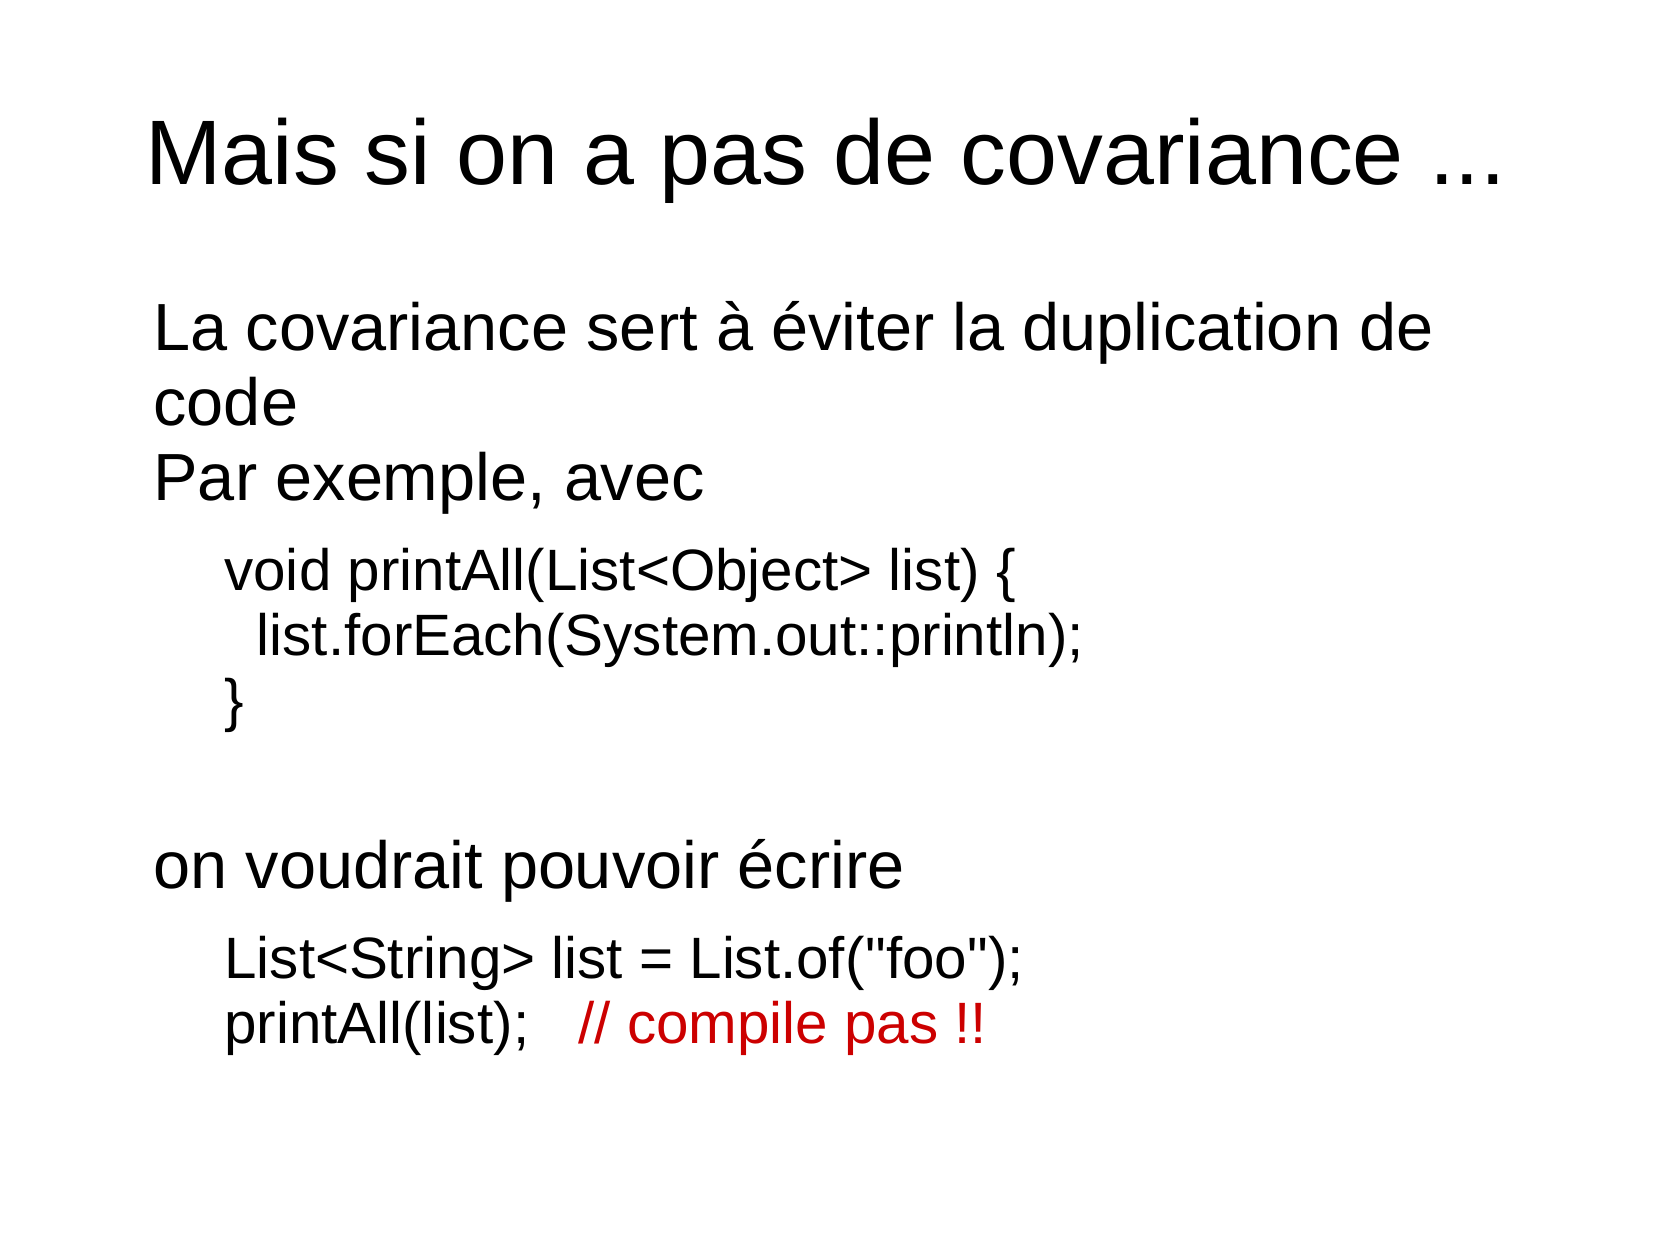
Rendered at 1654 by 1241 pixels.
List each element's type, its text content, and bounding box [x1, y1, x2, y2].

list La covariance sert à éviter la duplication de code Par exemple, avec void printAll(List<Object> list) { list.forEach(System.out::println); } on voudrait pouvoir écrire List<String> list = List.of("foo"); printAll(list); // compile pas !! [82, 290, 1571, 1141]
title Mais si on a pas de covariance ... [82, 49, 1571, 257]
